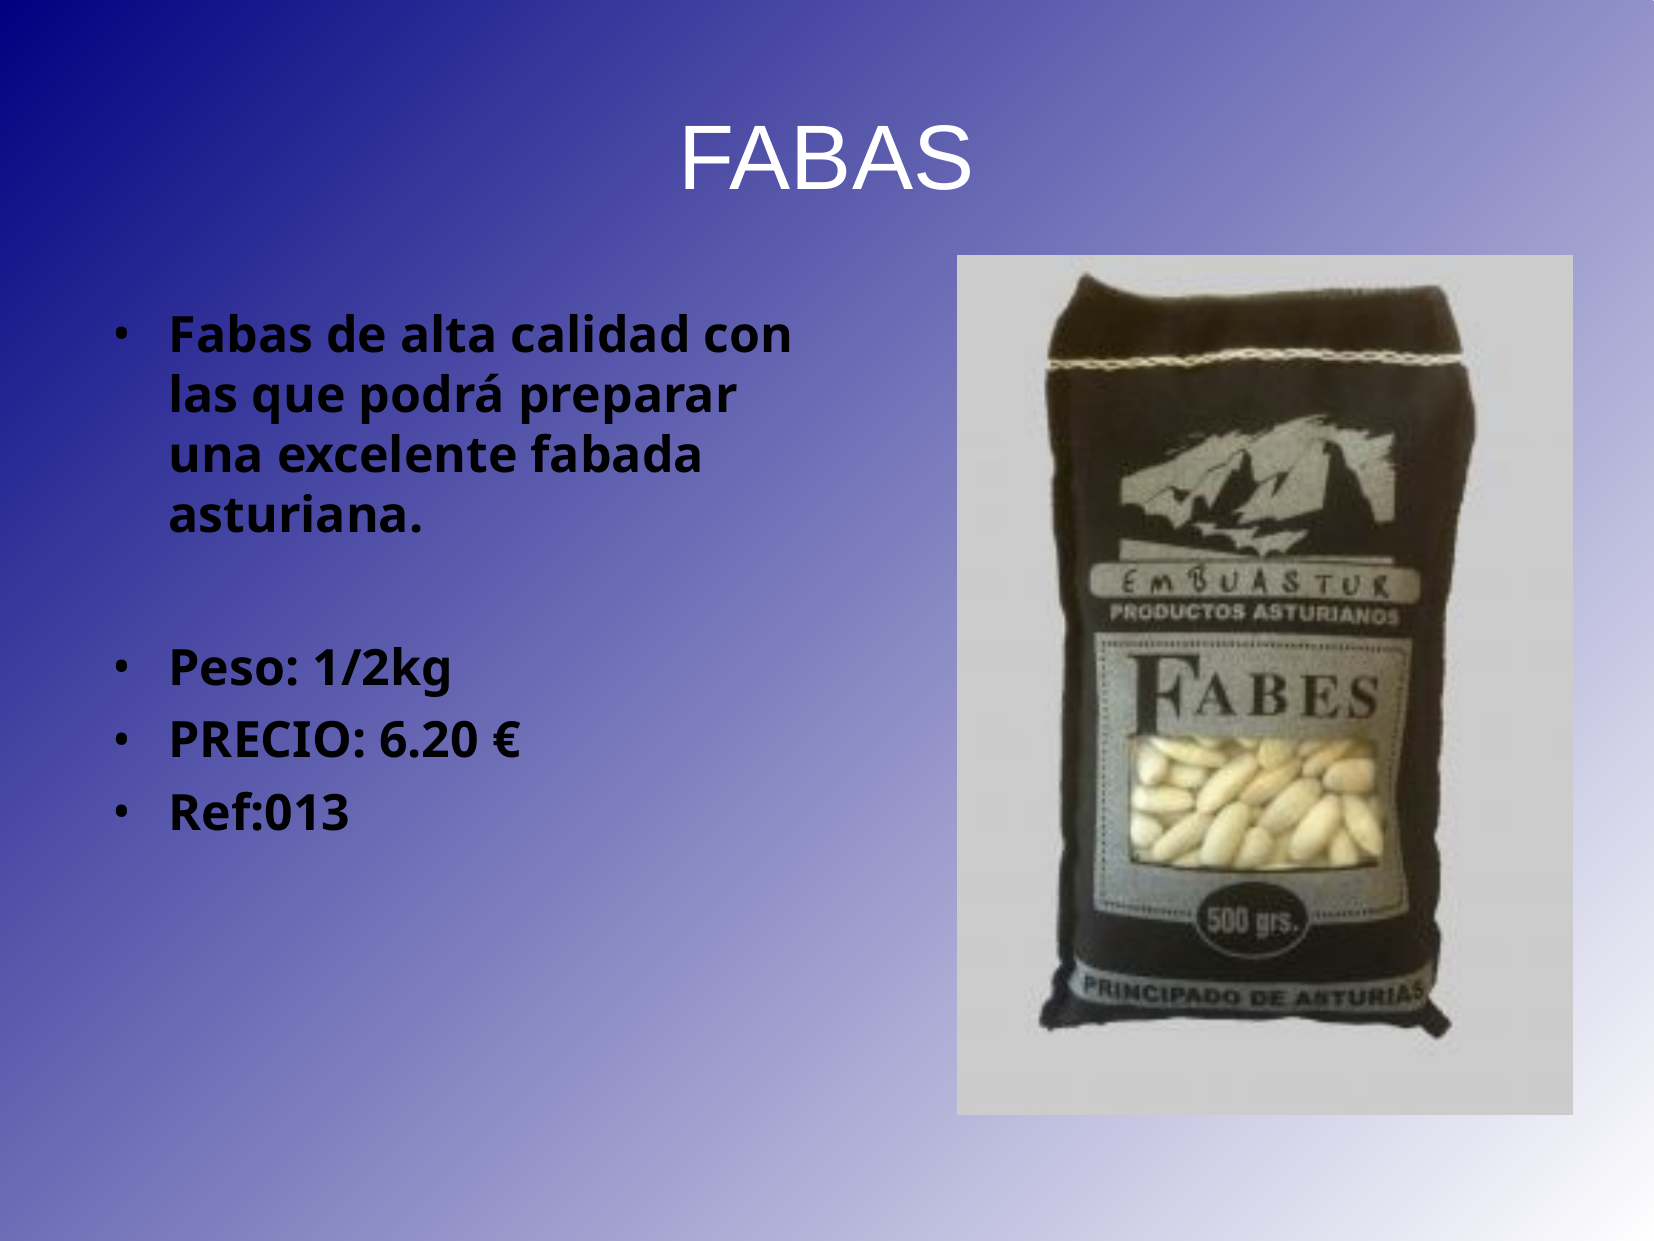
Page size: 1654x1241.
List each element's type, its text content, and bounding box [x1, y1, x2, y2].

picture [957, 255, 1573, 1115]
title FABAS [82, 49, 1571, 257]
list Fabas de alta calidad con las que podrá preparar una excelente fabada asturiana. Peso: 1/2kg PRECIO: 6.20 € Ref:013 [97, 294, 828, 1113]
